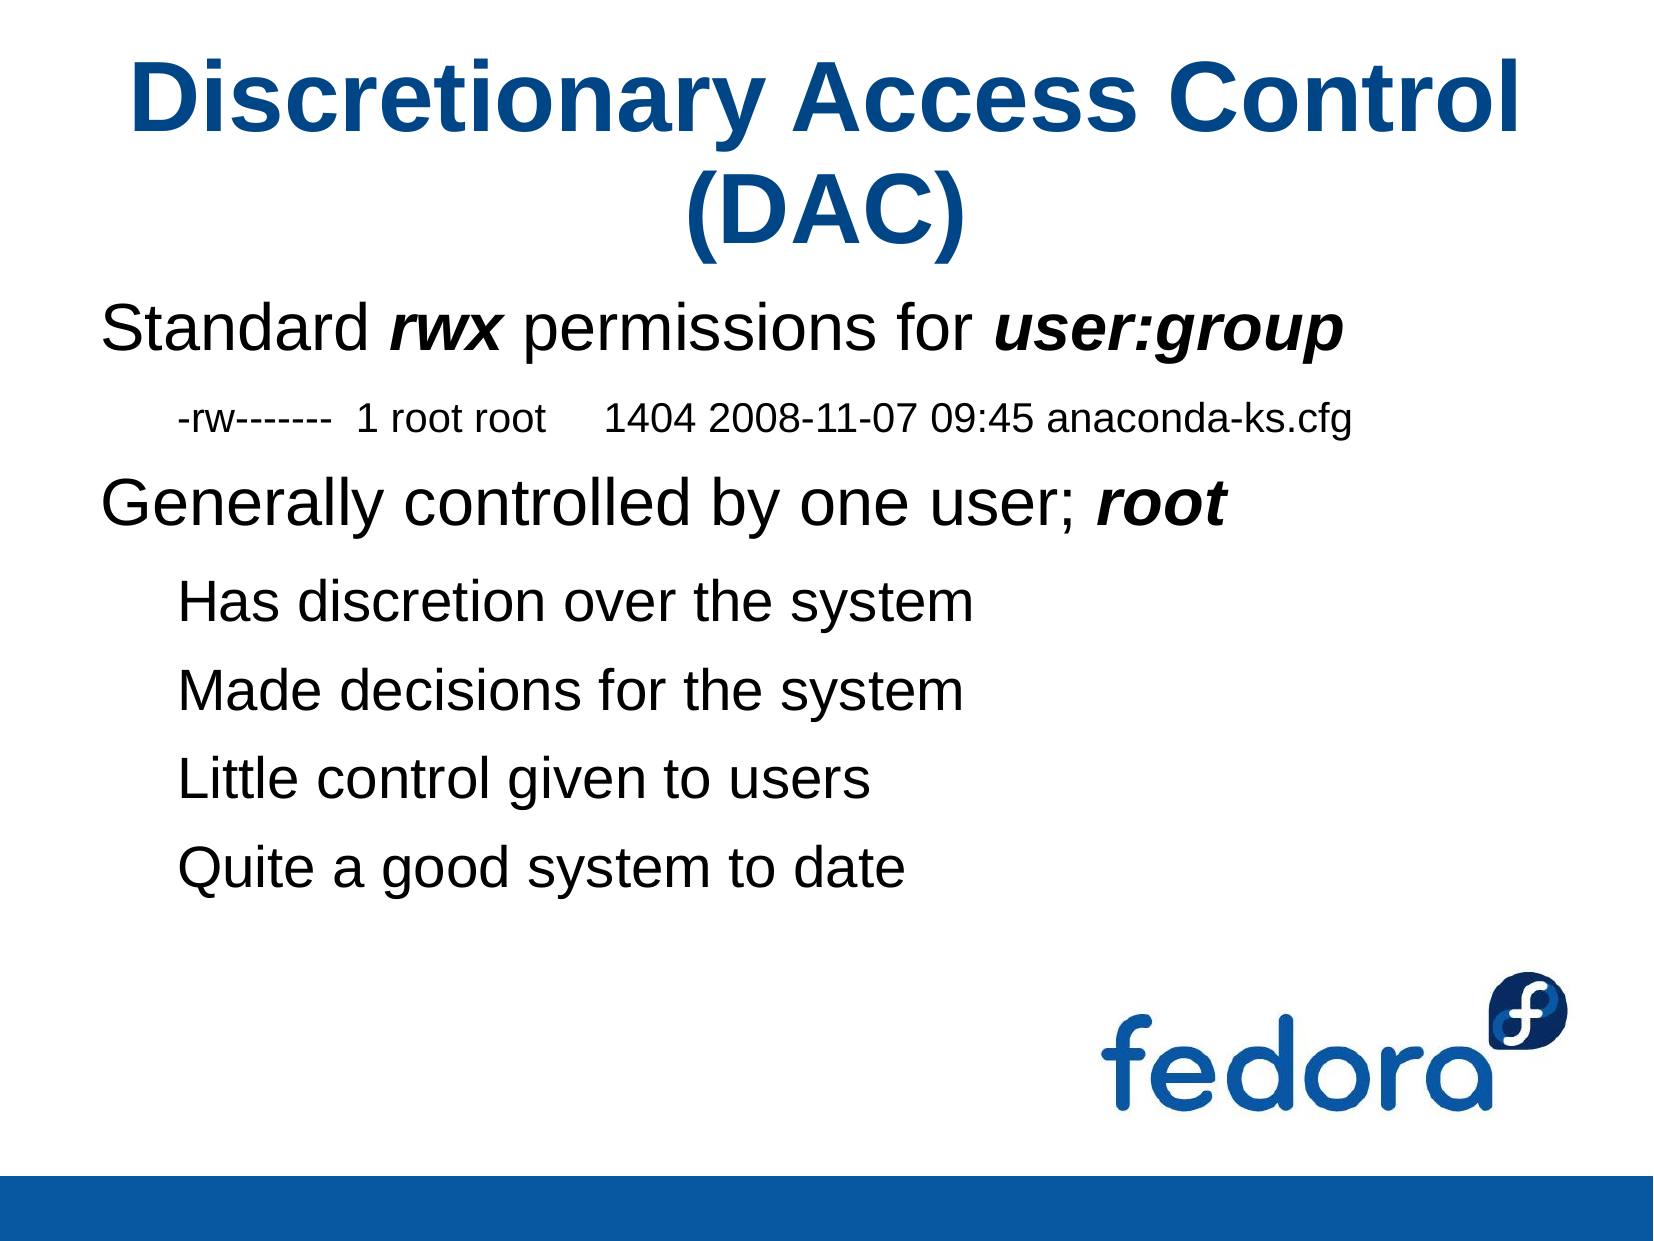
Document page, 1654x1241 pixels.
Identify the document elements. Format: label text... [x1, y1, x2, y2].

title Discretionary Access Control (DAC) [82, 41, 1571, 265]
list Standard rwx permissions for user:group -rw------- 1 root root 1404 2008-11-07 09:45 anaconda-ks.cfg Generally controlled by one user; root Has discretion over the system Made decisions for the system Little control given to users Quite a good system to date [82, 290, 1571, 1095]
picture [1087, 959, 1576, 1125]
picture [0, 1176, 1653, 1241]
